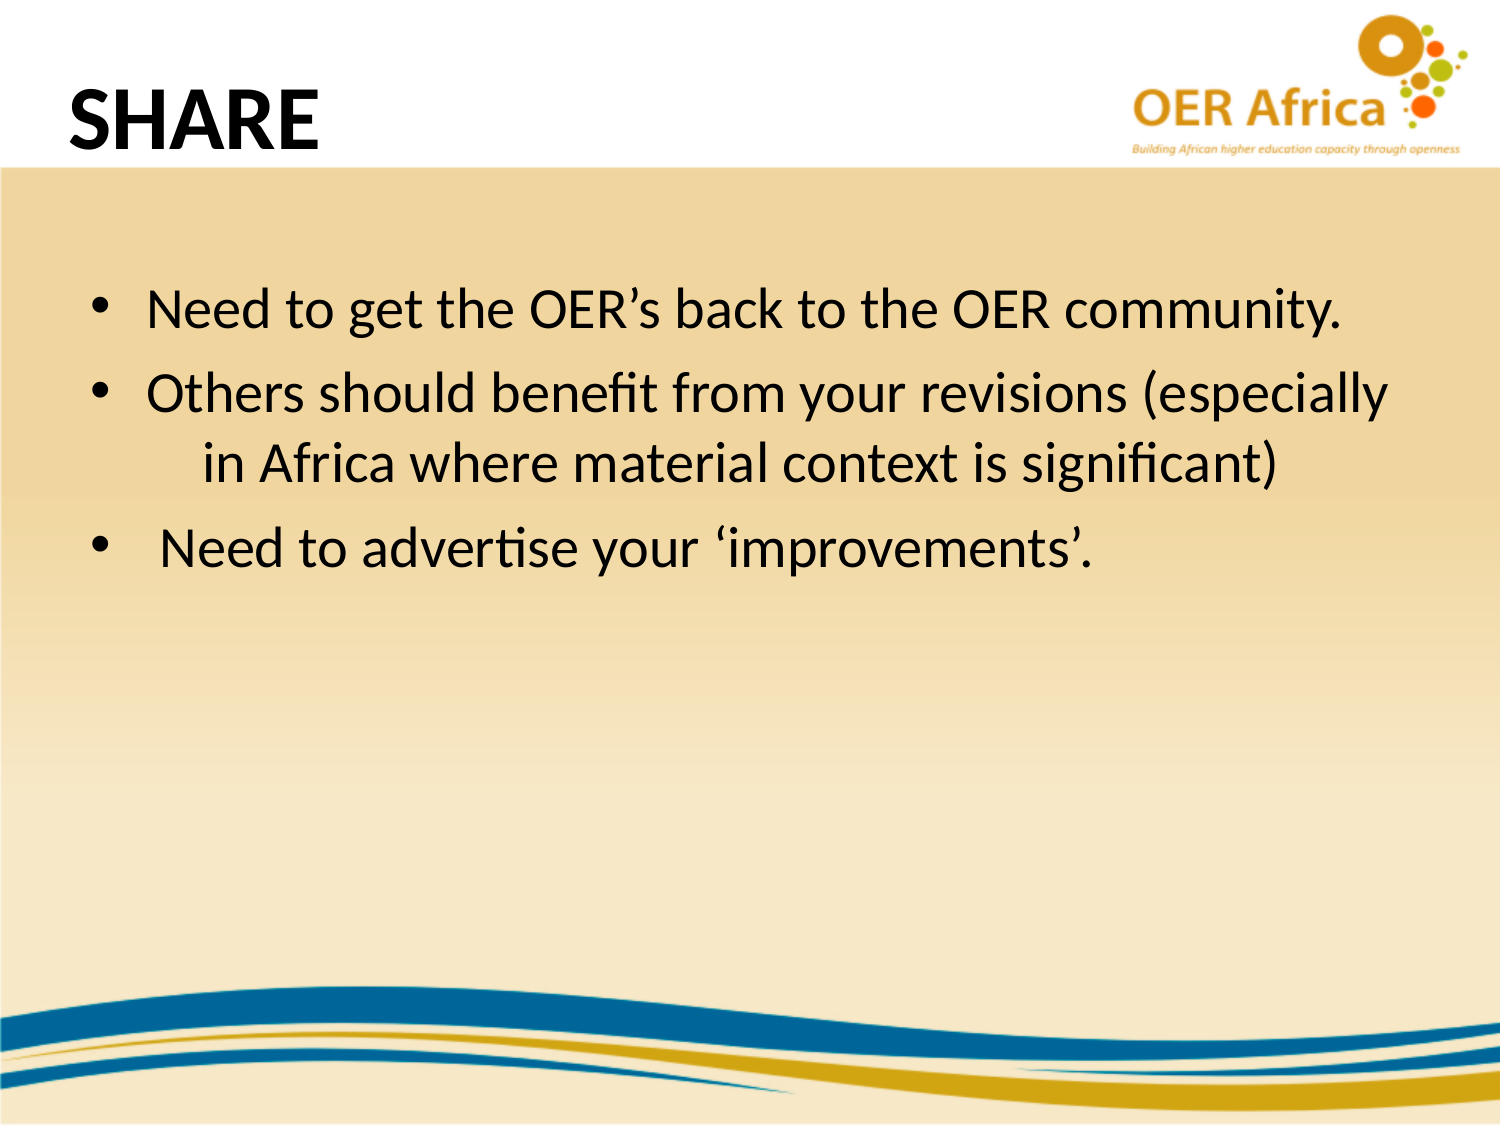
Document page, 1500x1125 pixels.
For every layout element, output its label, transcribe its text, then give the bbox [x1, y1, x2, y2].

title SHARE [53, 19, 1404, 207]
list Need to get the OER’s back to the OER community. Others should benefit from your revisions (especially in Africa where material context is significant) Need to advertise your ‘improvements’. [75, 262, 1426, 1005]
